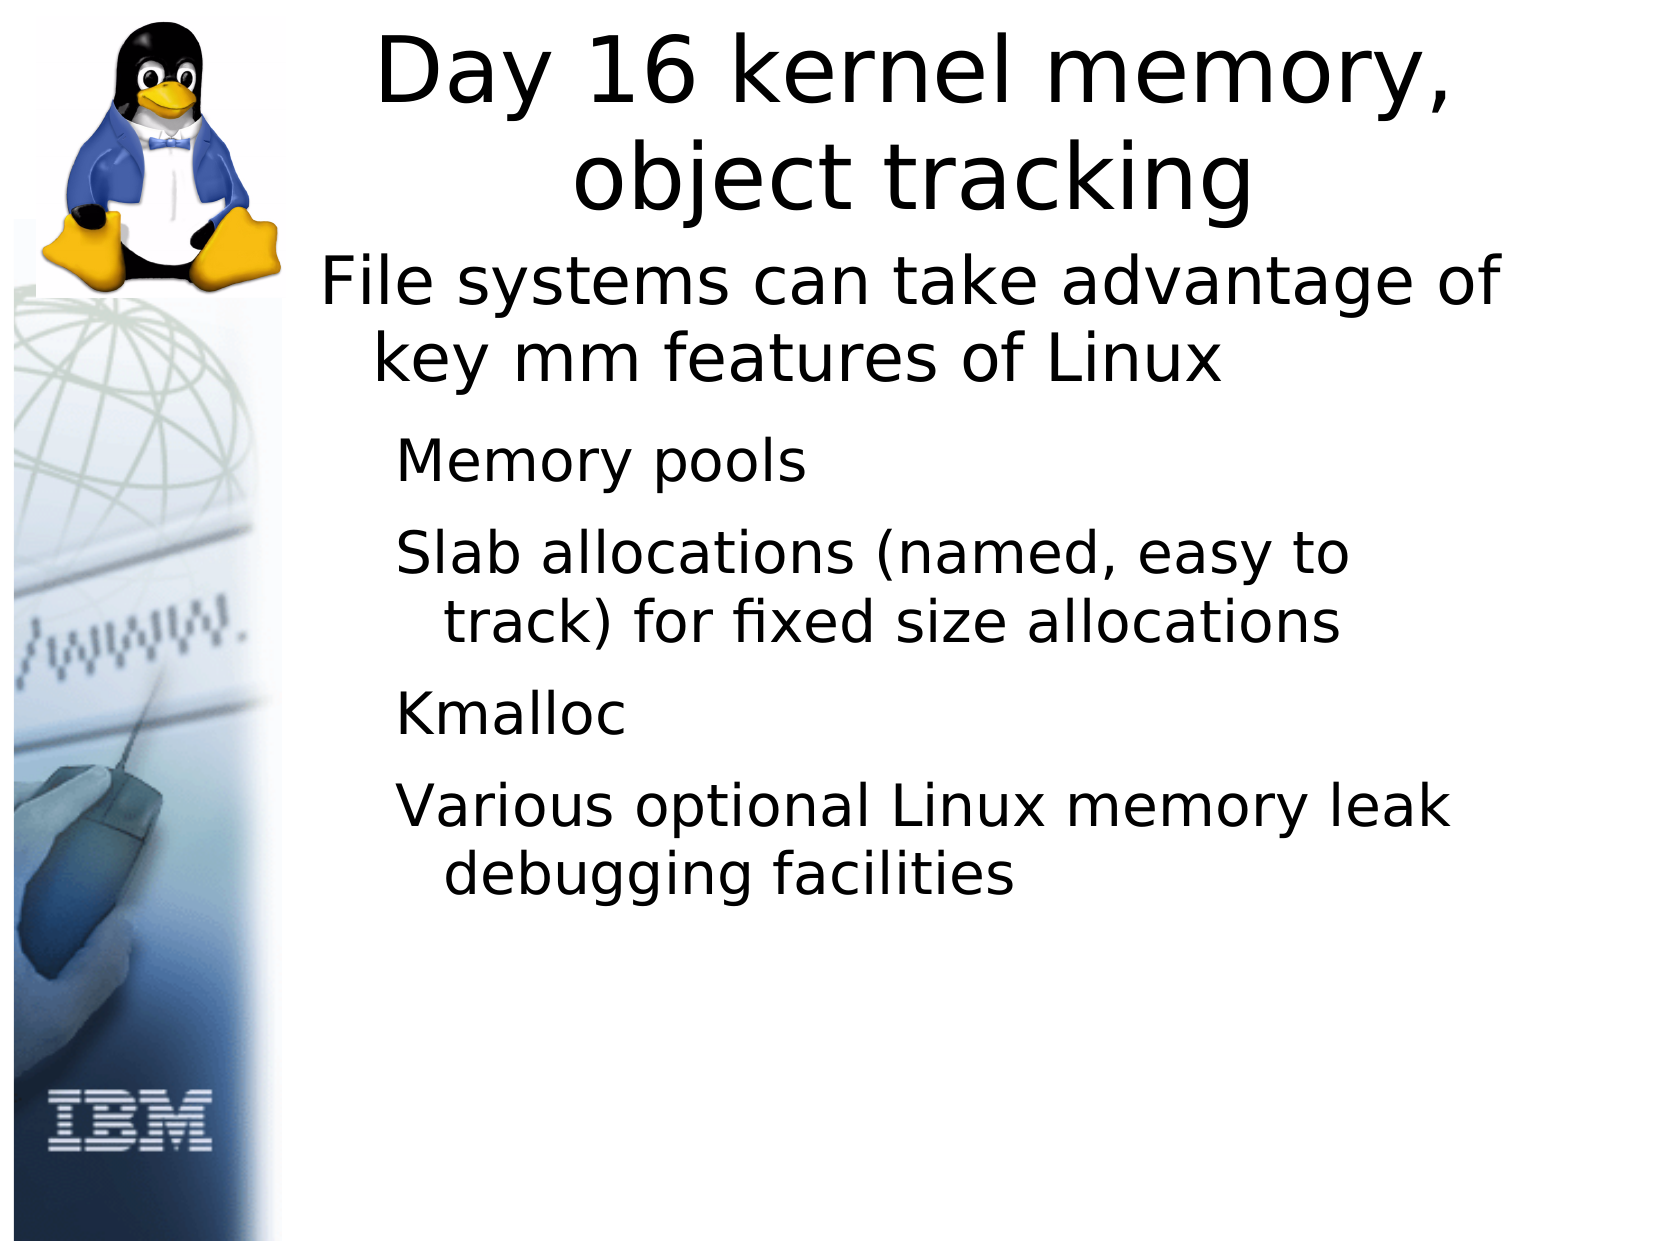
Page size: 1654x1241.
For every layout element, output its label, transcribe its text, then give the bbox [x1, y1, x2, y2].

list File systems can take advantage of key mm features of Linux Memory pools Slab allocations (named, easy to track) for fixed size allocations Kmalloc Various optional Linux memory leak debugging facilities [301, 243, 1520, 1182]
title Day 16 kernel memory, object tracking [301, 21, 1528, 227]
